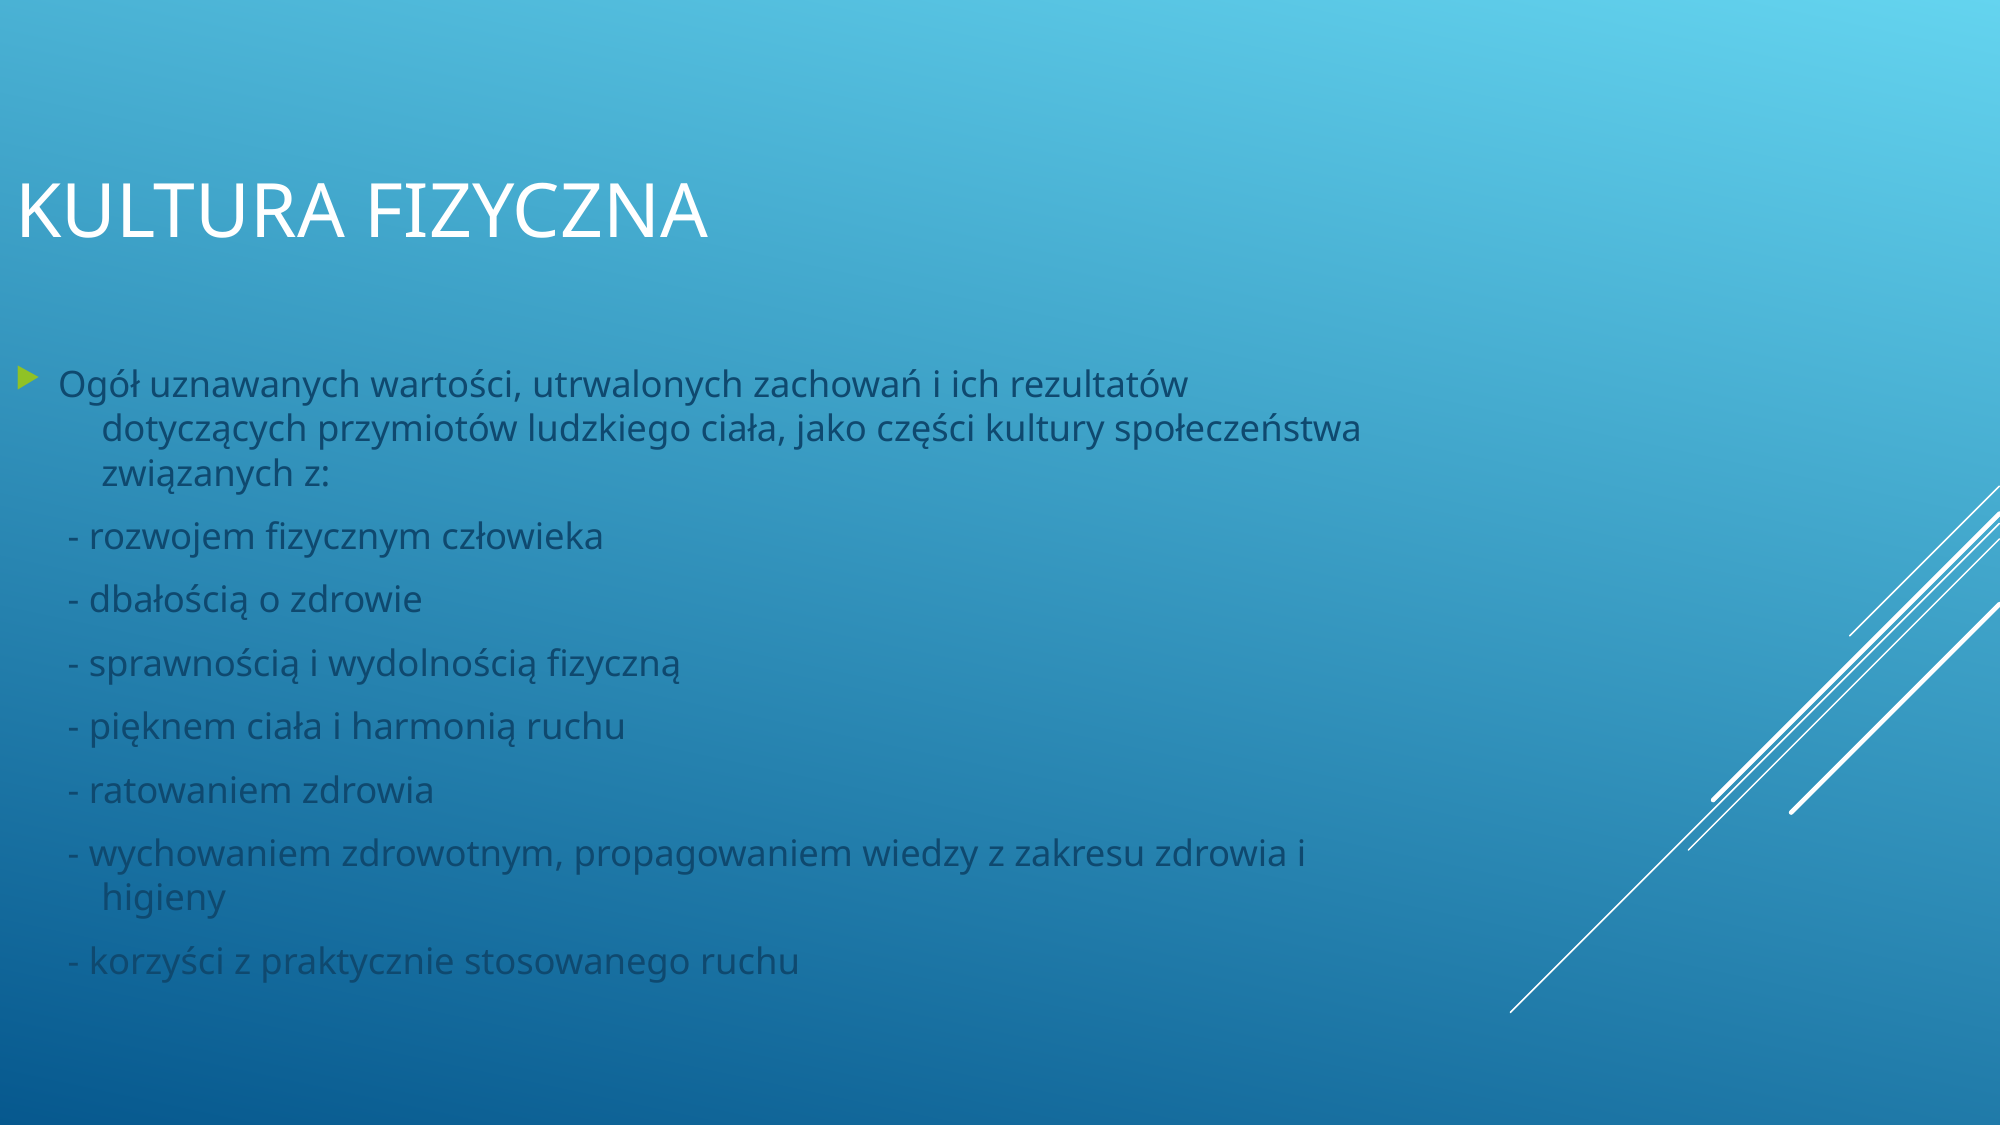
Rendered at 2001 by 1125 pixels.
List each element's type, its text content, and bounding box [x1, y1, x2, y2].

list Ogół uznawanych wartości, utrwalonych zachowań i ich rezultatów dotyczących przymiotów ludzkiego ciała, jako części kultury społeczeństwa związanych z: - rozwojem fizycznym człowieka - dbałością o zdrowie - sprawnością i wydolnością fizyczną - pięknem ciała i harmonią ruchu - ratowaniem zdrowia - wychowaniem zdrowotnym, propagowaniem wiedzy z zakresu zdrowia i higieny - korzyści z praktycznie stosowanego ruchu [0, 354, 1411, 991]
title KULTURA FIZYCZNA [0, 99, 1411, 317]
